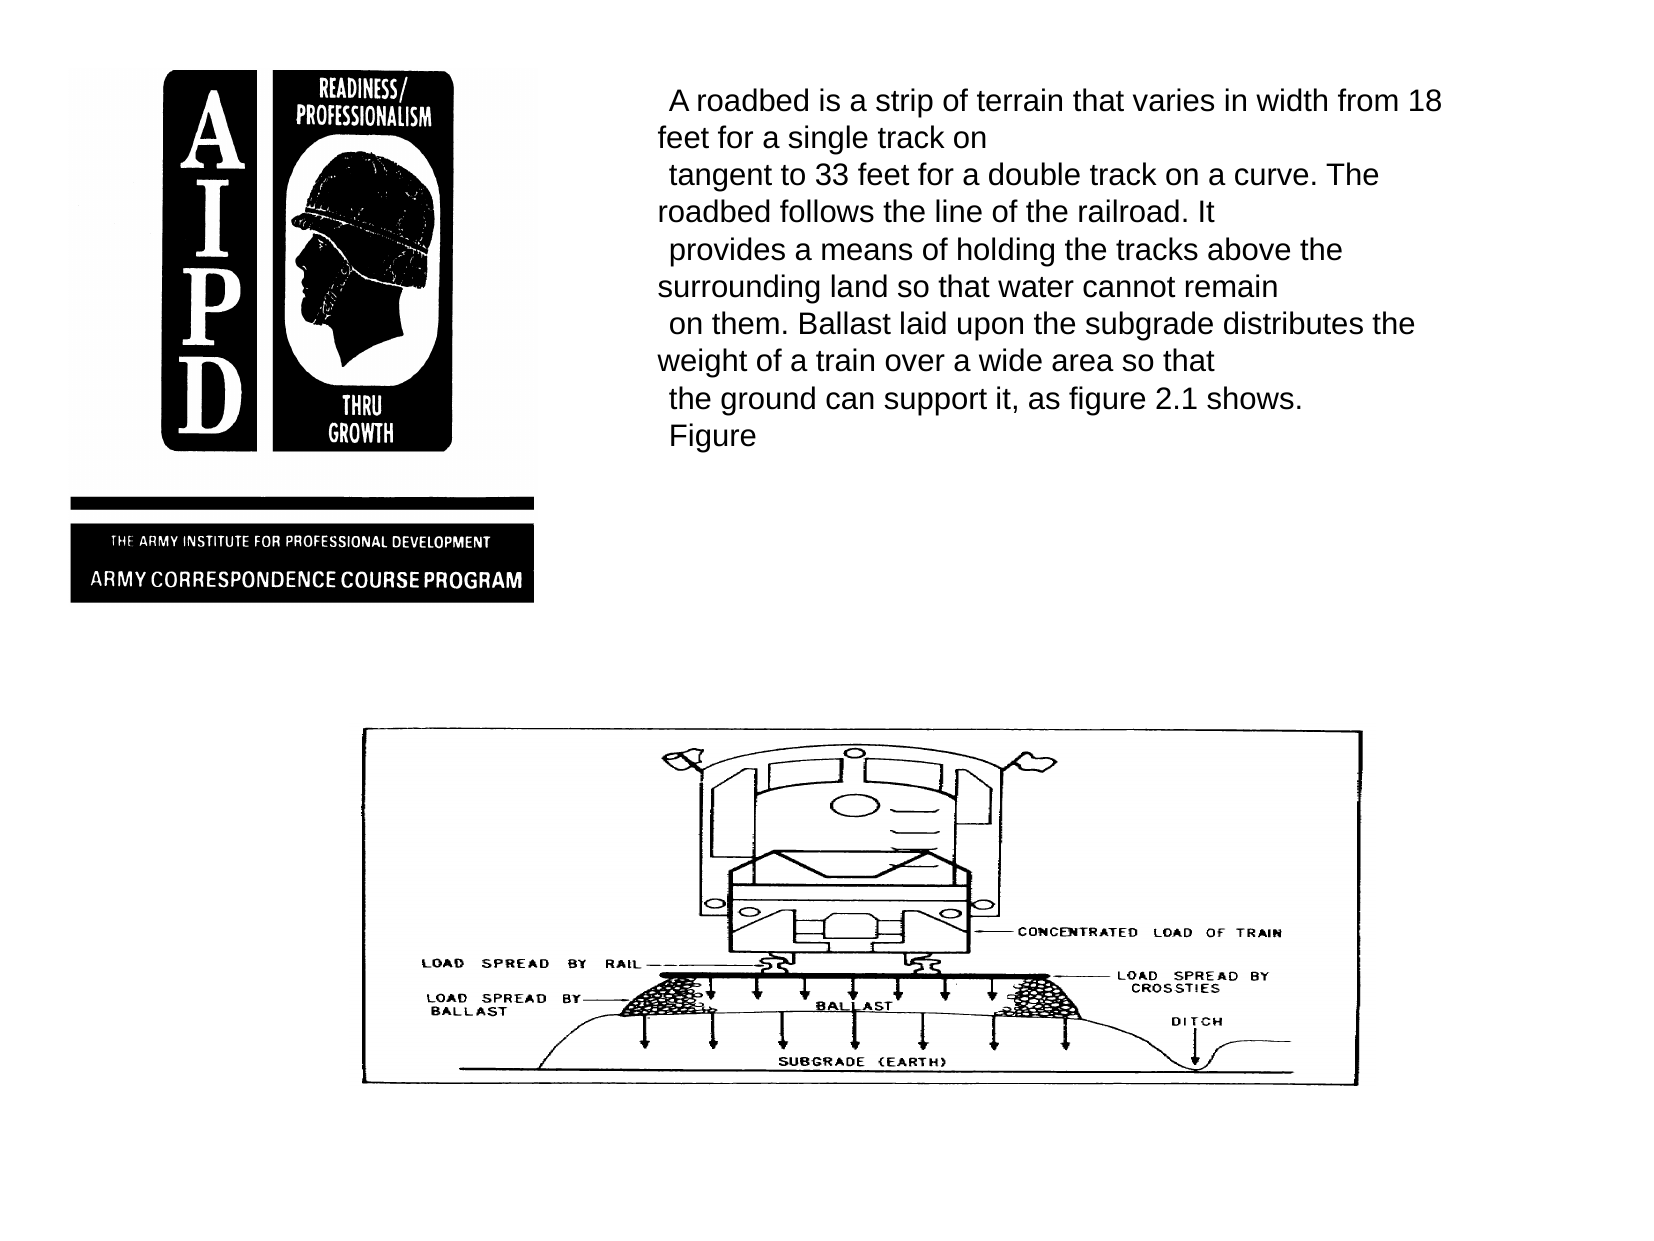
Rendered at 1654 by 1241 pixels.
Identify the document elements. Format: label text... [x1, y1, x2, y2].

picture [68, 68, 538, 607]
picture [349, 723, 1376, 1089]
text_box A roadbed is a strip of terrain that varies in width from 18 feet for a single track on tangent to 33 feet for a double track on a curve. The roadbed follows the line of the railroad. It provides a means of holding the tracks above the surrounding land so that water cannot remain on them. Ballast laid upon the subgrade distributes the weight of a train over a wide area so that the ground can support it, as figure 2.1 shows. Figure [642, 72, 1470, 461]
